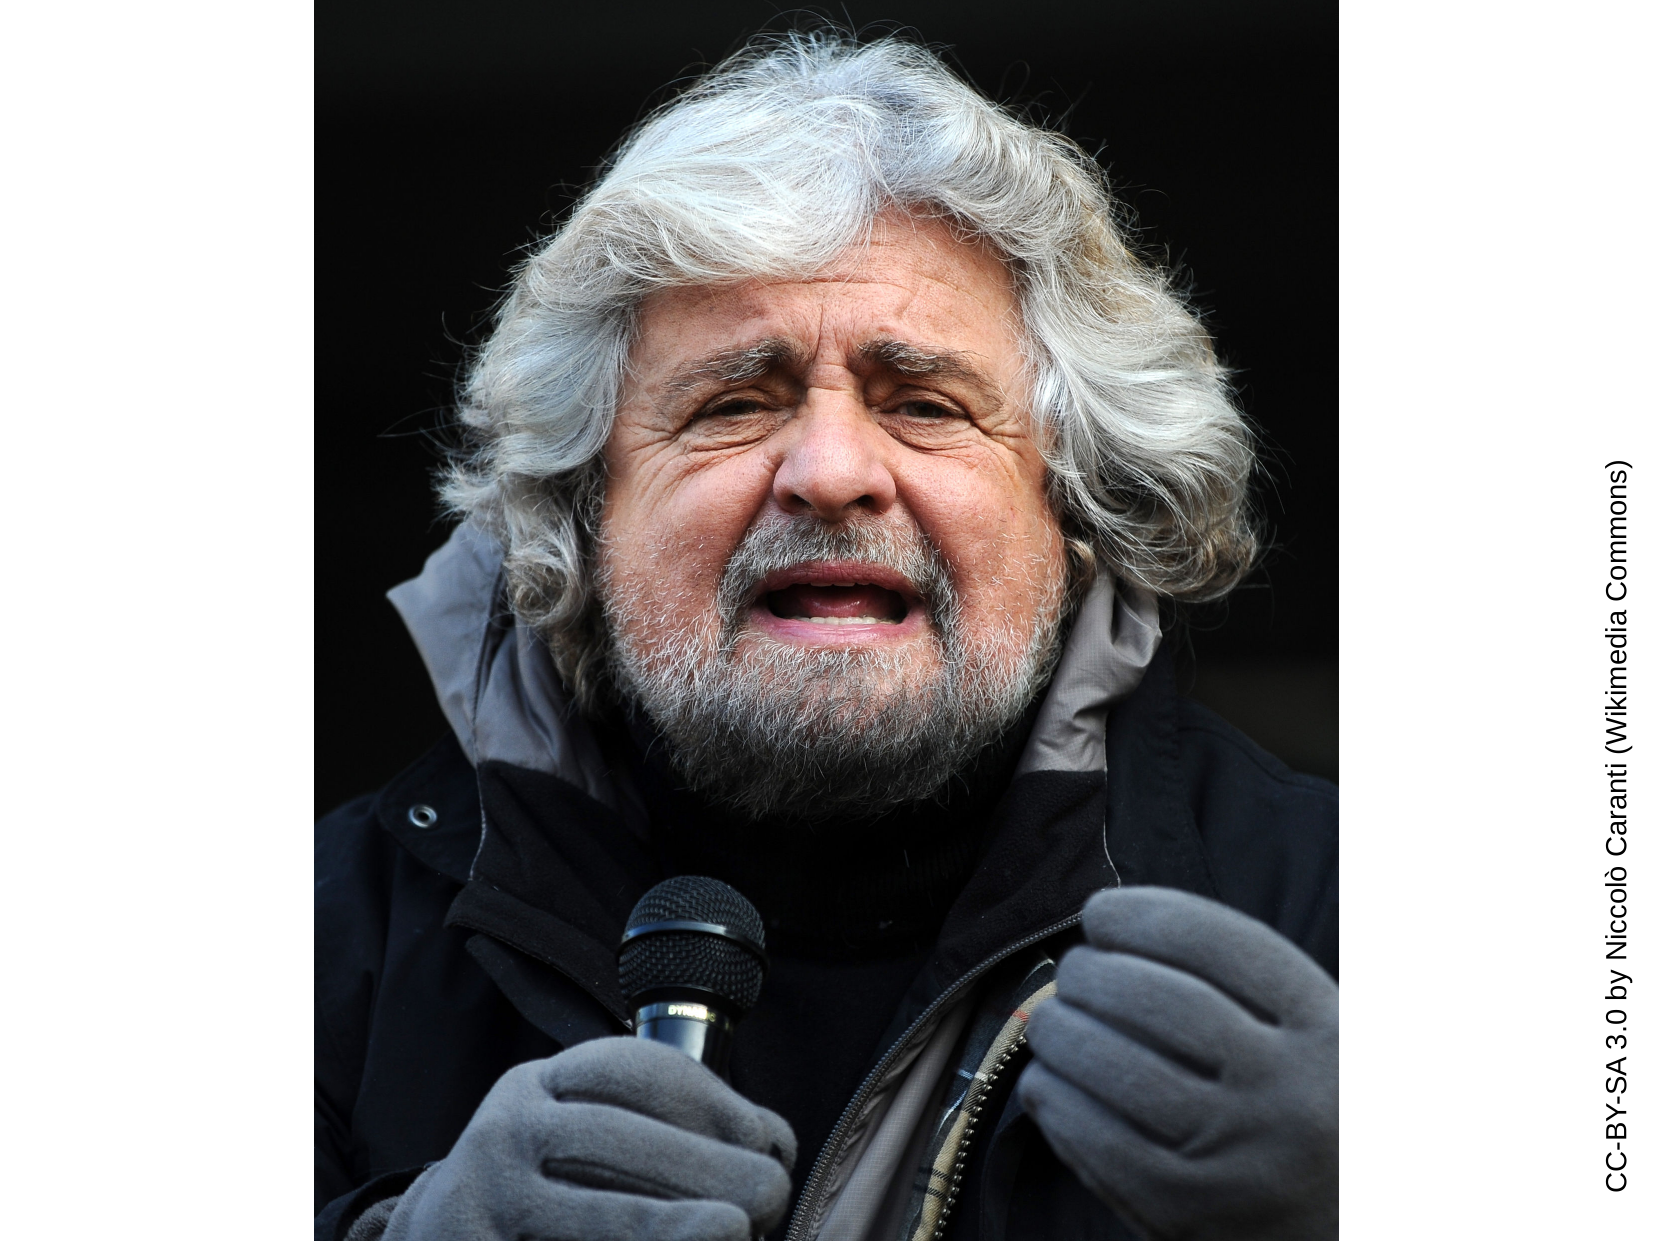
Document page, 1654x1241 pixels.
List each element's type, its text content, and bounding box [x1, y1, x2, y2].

picture [314, 0, 1339, 1241]
text_box CC-BY-SA 3.0 by Niccolò Caranti (Wikimedia Commons) [1592, 444, 1641, 1209]
